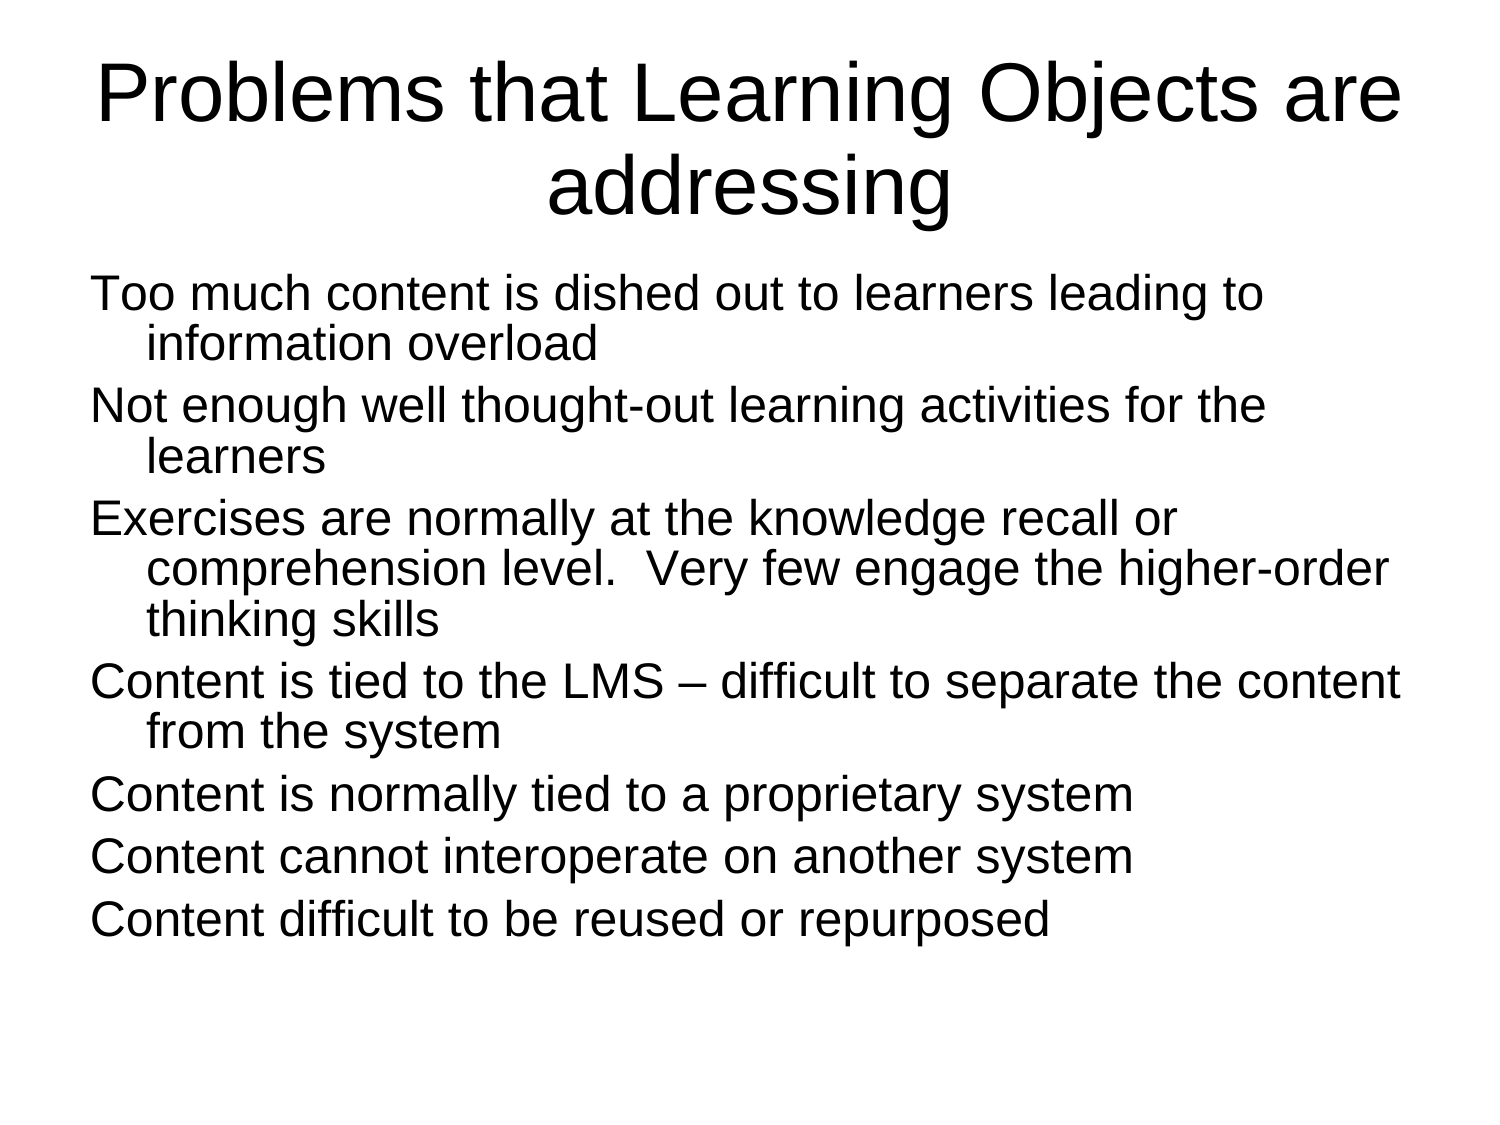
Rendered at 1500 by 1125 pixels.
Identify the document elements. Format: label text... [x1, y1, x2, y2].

title Problems that Learning Objects are addressing [75, 38, 1426, 240]
list Too much content is dished out to learners leading to information overload Not enough well thought-out learning activities for the learners Exercises are normally at the knowledge recall or comprehension level. Very few engage the higher-order thinking skills Content is tied to the LMS – difficult to separate the content from the system Content is normally tied to a proprietary system Content cannot interoperate on another system Content difficult to be reused or repurposed [75, 262, 1426, 1006]
